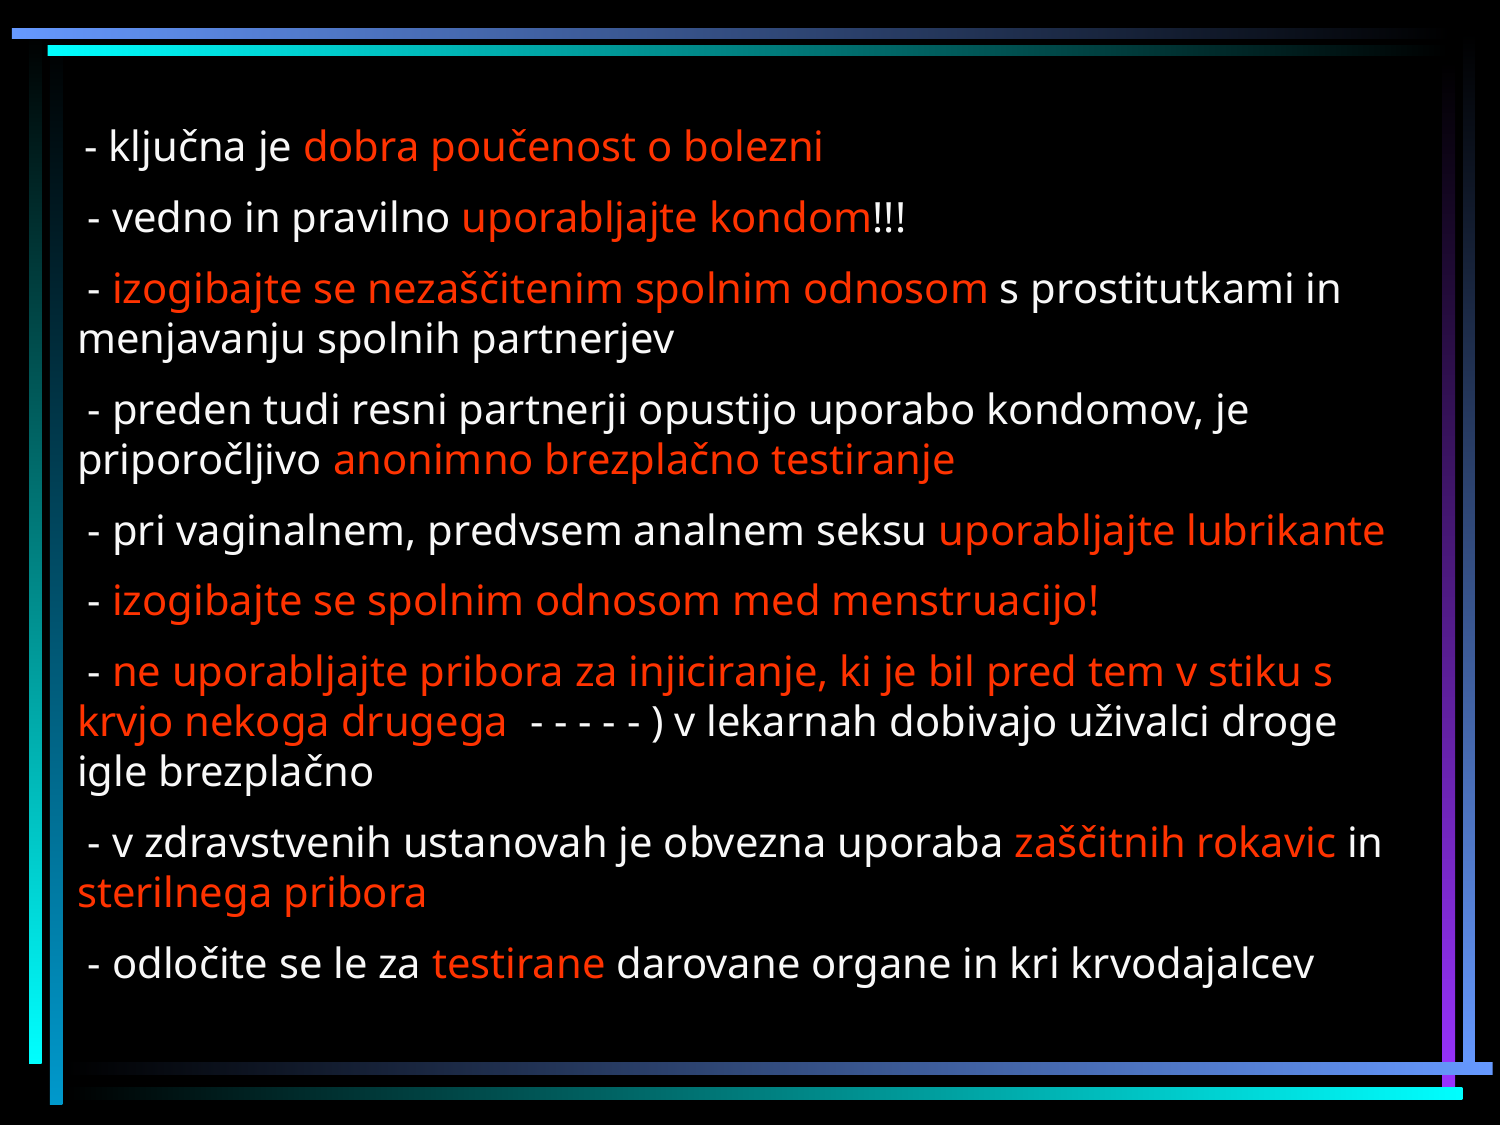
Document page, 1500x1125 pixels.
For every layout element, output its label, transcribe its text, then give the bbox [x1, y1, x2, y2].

text_box - ključna je dobra poučenost o bolezni - vedno in pravilno uporabljajte kondom!!! - izogibajte se nezaščitenim spolnim odnosom s prostitutkami in menjavanju spolnih partnerjev - preden tudi resni partnerji opustijo uporabo kondomov, je priporočljivo anonimno brezplačno testiranje - pri vaginalnem, predvsem analnem seksu uporabljajte lubrikante - izogibajte se spolnim odnosom med menstruacijo! - ne uporabljajte pribora za injiciranje, ki je bil pred tem v stiku s krvjo nekoga drugega - - - - - ) v lekarnah dobivajo uživalci droge igle brezplačno - v zdravstvenih ustanovah je obvezna uporaba zaščitnih rokavic in sterilnega pribora - odločite se le za testirane darovane organe in kri krvodajalcev [62, 112, 1425, 1066]
